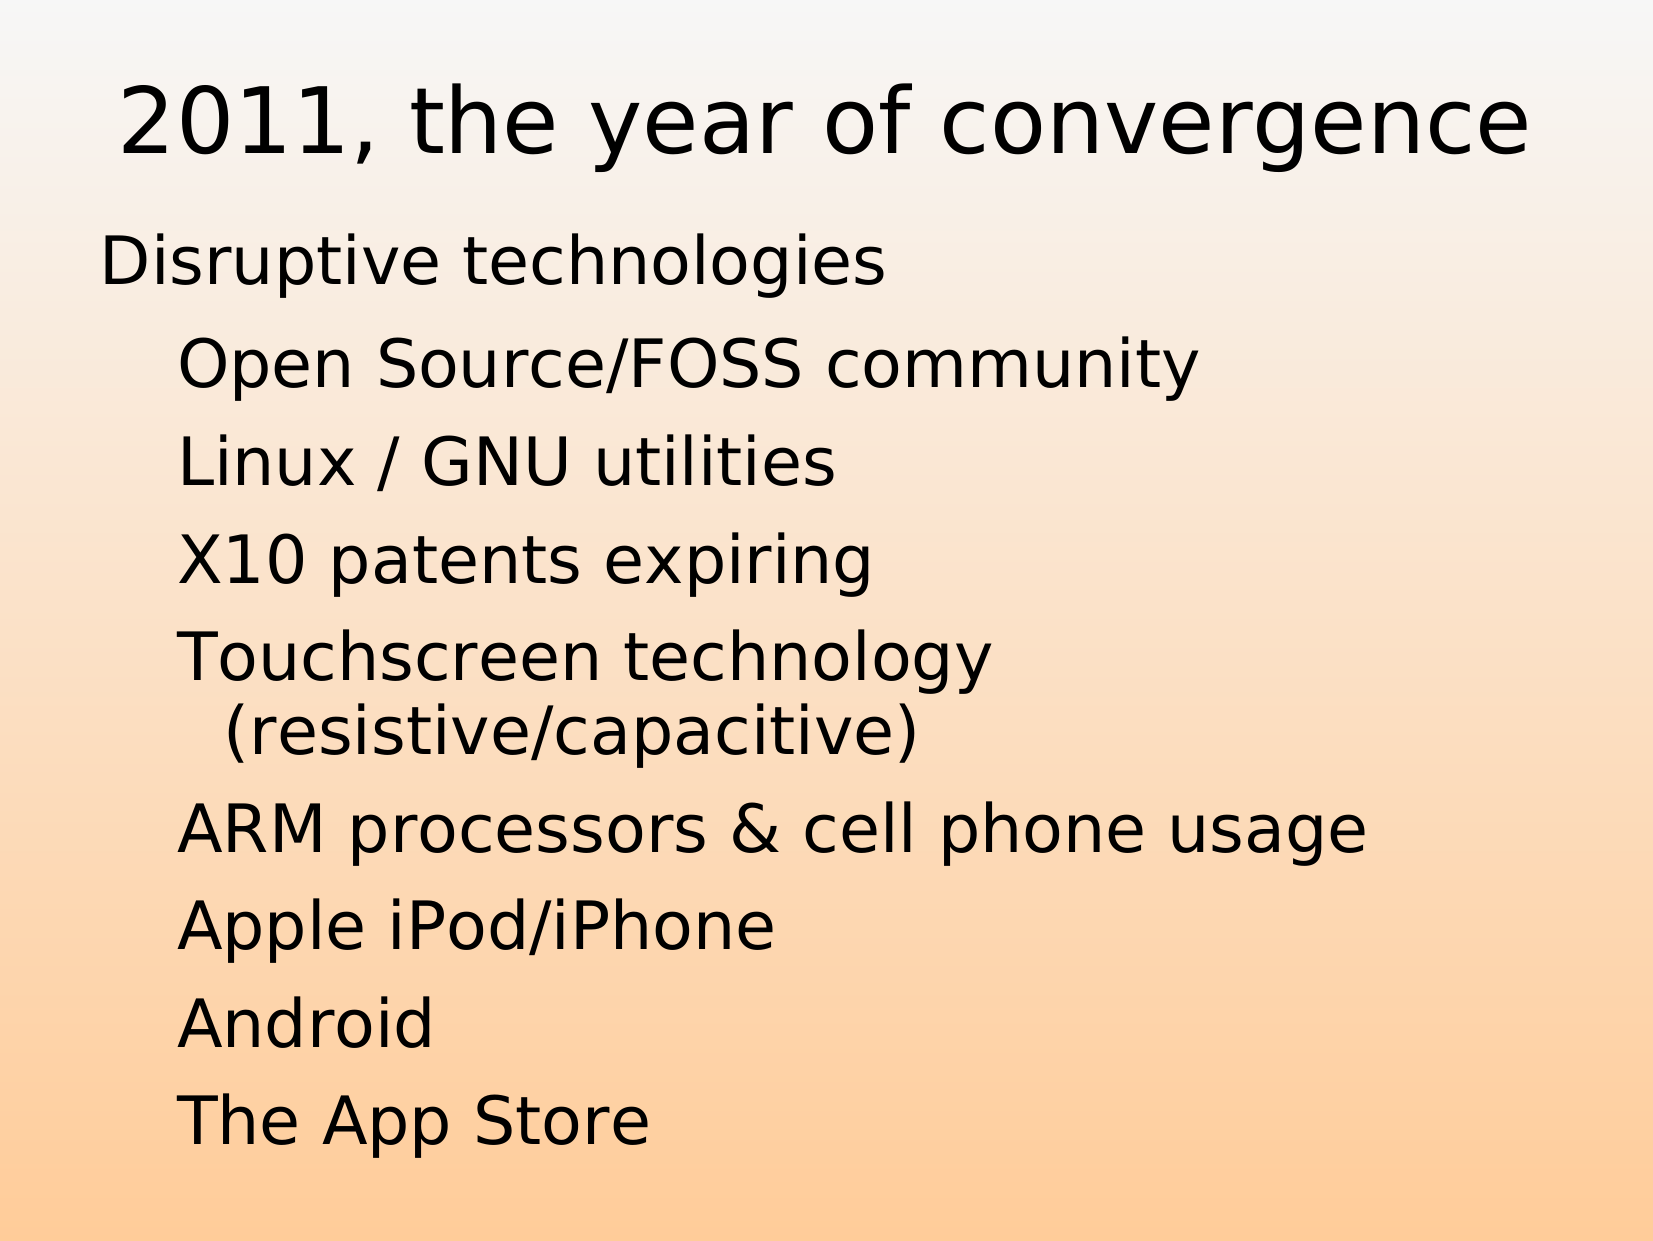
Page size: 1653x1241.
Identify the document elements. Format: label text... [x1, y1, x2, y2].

list Disruptive technologies Open Source/FOSS community Linux / GNU utilities X10 patents expiring Touchscreen technology (resistive/capacitive) ARM processors & cell phone usage Apple iPod/iPhone Android The App Store [82, 225, 1570, 1164]
title 2011, the year of convergence [82, 27, 1570, 220]
